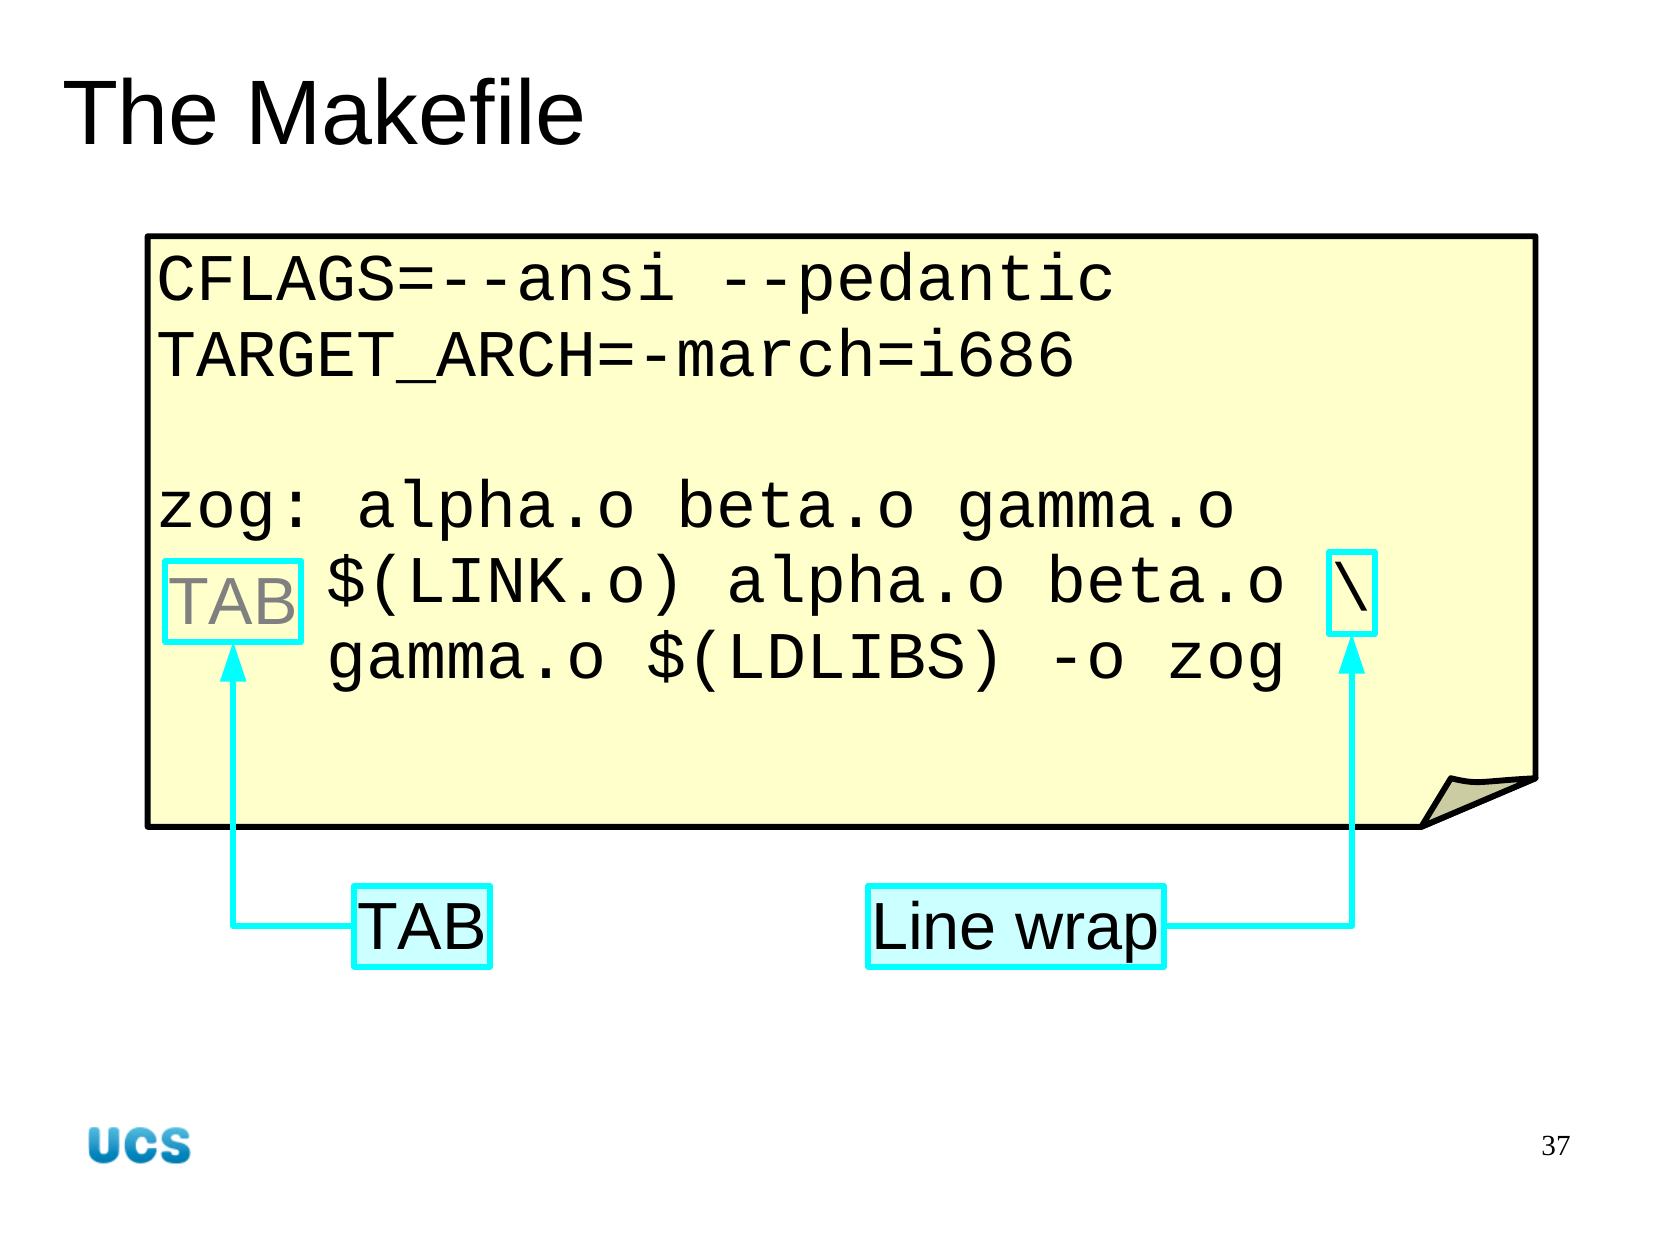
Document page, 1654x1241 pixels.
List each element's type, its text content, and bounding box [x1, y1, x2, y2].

text_box TAB [165, 561, 302, 642]
text_box The Makefile [59, 59, 591, 168]
picture [88, 1126, 191, 1165]
text_box TAB [354, 885, 491, 967]
text_box CFLAGS=--ansi --pedantic TARGET_ARCH=-march=i686 zog: alpha.o beta.o gamma.o $(LINK.o) alpha.o beta.o gamma.o $(LDLIBS) -o zog [147, 236, 1536, 827]
text_box Line wrap [868, 885, 1165, 967]
text_box \ [1328, 552, 1375, 634]
